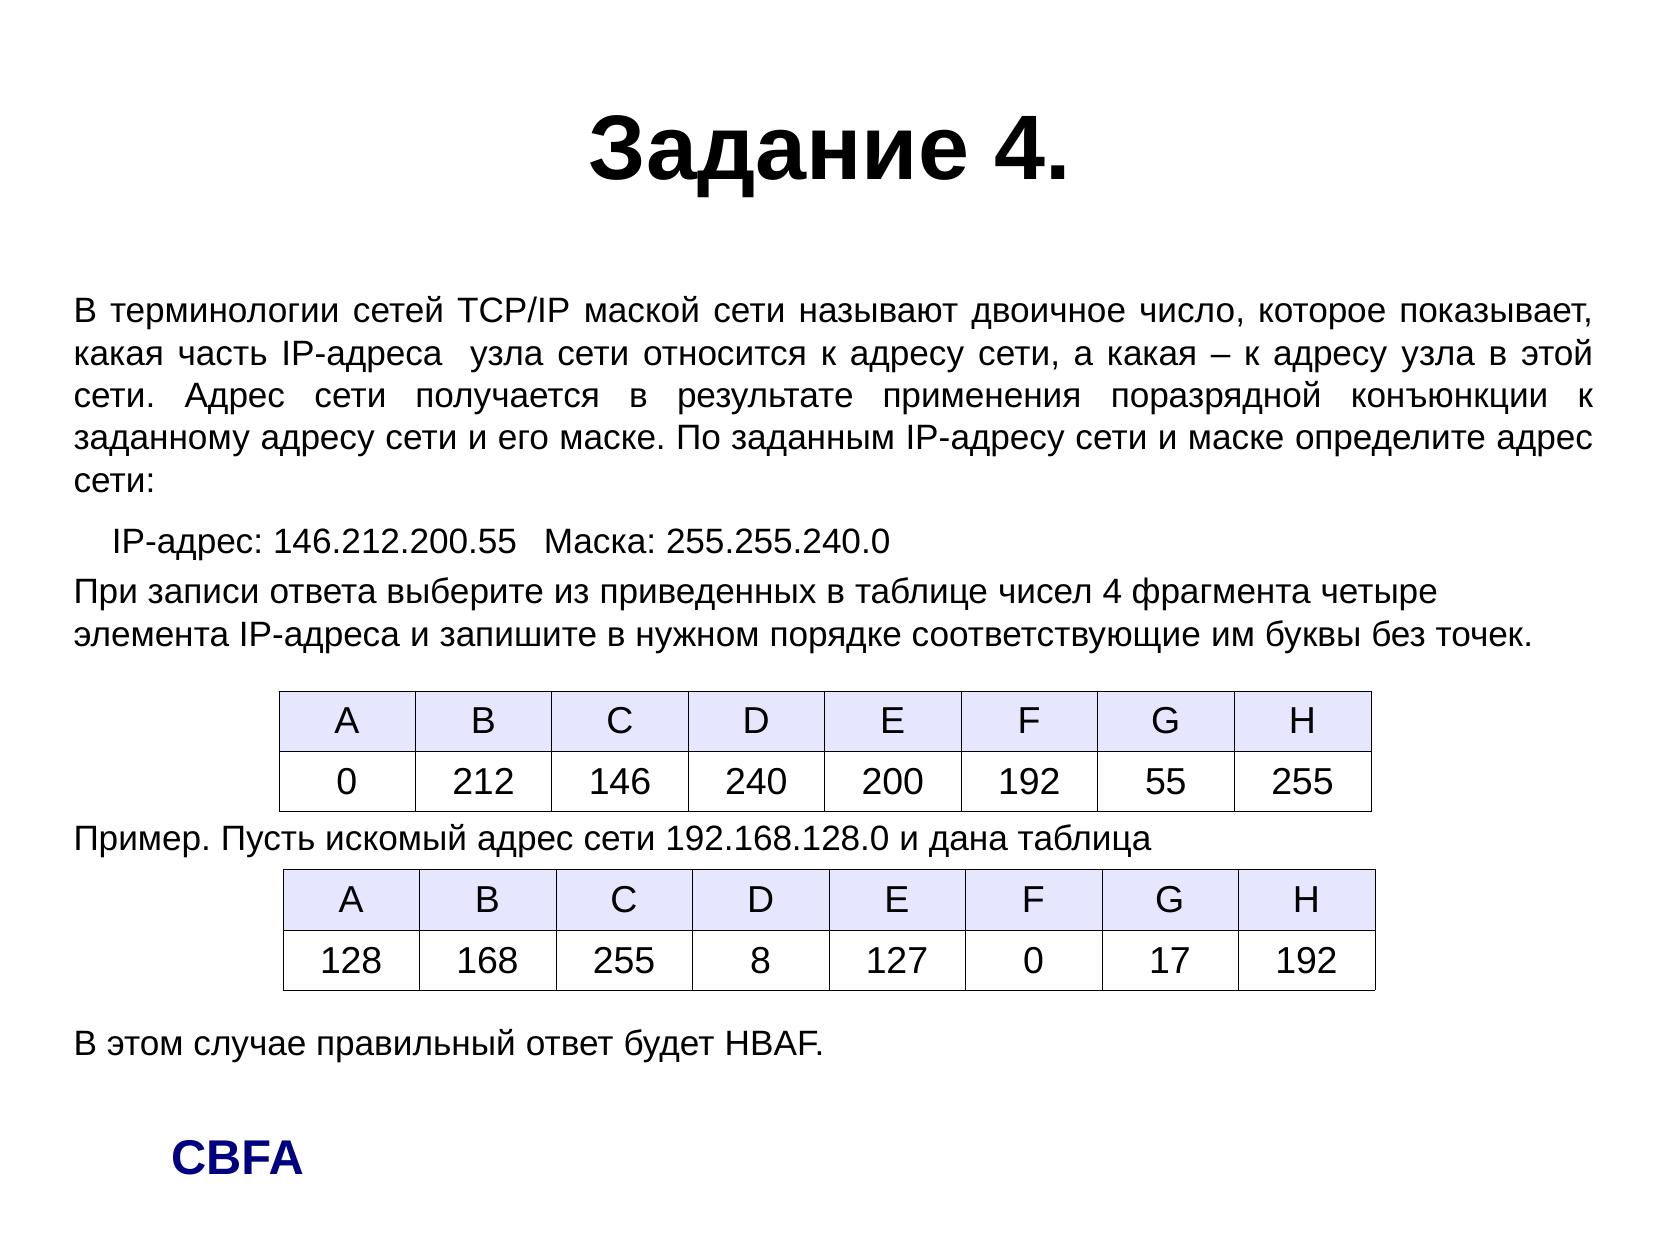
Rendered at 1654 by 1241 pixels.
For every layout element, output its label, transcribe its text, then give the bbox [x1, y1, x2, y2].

table_header E [830, 870, 965, 930]
table_header B [420, 870, 556, 930]
table_cell 192 [962, 752, 1097, 811]
table_header A [284, 870, 419, 930]
table_header B [416, 692, 551, 751]
table_header D [693, 870, 829, 930]
table_cell 192 [1239, 931, 1375, 990]
table_header G [1103, 870, 1238, 930]
table_header A [280, 692, 415, 751]
table_cell 200 [825, 752, 961, 811]
table_header H [1235, 692, 1371, 751]
table_cell 255 [1235, 752, 1371, 811]
table_cell 0 [280, 752, 415, 811]
table_header C [557, 870, 692, 930]
table_cell 0 [966, 931, 1102, 990]
table_header F [966, 870, 1102, 930]
table_cell 146 [552, 752, 688, 811]
table_header H [1239, 870, 1375, 930]
table_cell 127 [830, 931, 965, 990]
table_cell 17 [1103, 931, 1238, 990]
list В терминологии сетей TCP/IP маской сети называют двоичное число, которое показывает, какая часть IP-адреса узла сети относится к адресу сети, а какая – к адресу узла в этой сети. Адрес сети получается в результате применения поразрядной конъюнкции к заданному адресу сети и его маске. По заданным IP-адресу сети и маске определите адрес сети: IP-адрес: 146.212.200.55 Маска: 255.255.240.0 При записи ответа выберите из приведенных в таблице чисел 4 фрагмента четыре элемента IP-адреса и запишите в нужном порядке соответствующие им буквы без точек. Пример. Пусть искомый адрес сети 192.168.128.0 и дана таблица В этом случае правильный ответ будет HBAF. CBFA [58, 280, 1609, 1205]
table_header G [1098, 692, 1234, 751]
table_cell 55 [1098, 752, 1234, 811]
title Задание 4. [82, 68, 1571, 280]
table_header C [552, 692, 688, 751]
table_cell 212 [416, 752, 551, 811]
table_cell 8 [693, 931, 829, 990]
table_header E [825, 692, 961, 751]
table_header F [962, 692, 1097, 751]
table_cell 168 [420, 931, 556, 990]
table_header D [689, 692, 824, 751]
table_cell 240 [689, 752, 824, 811]
table_cell 128 [284, 931, 419, 990]
table_cell 255 [557, 931, 692, 990]
